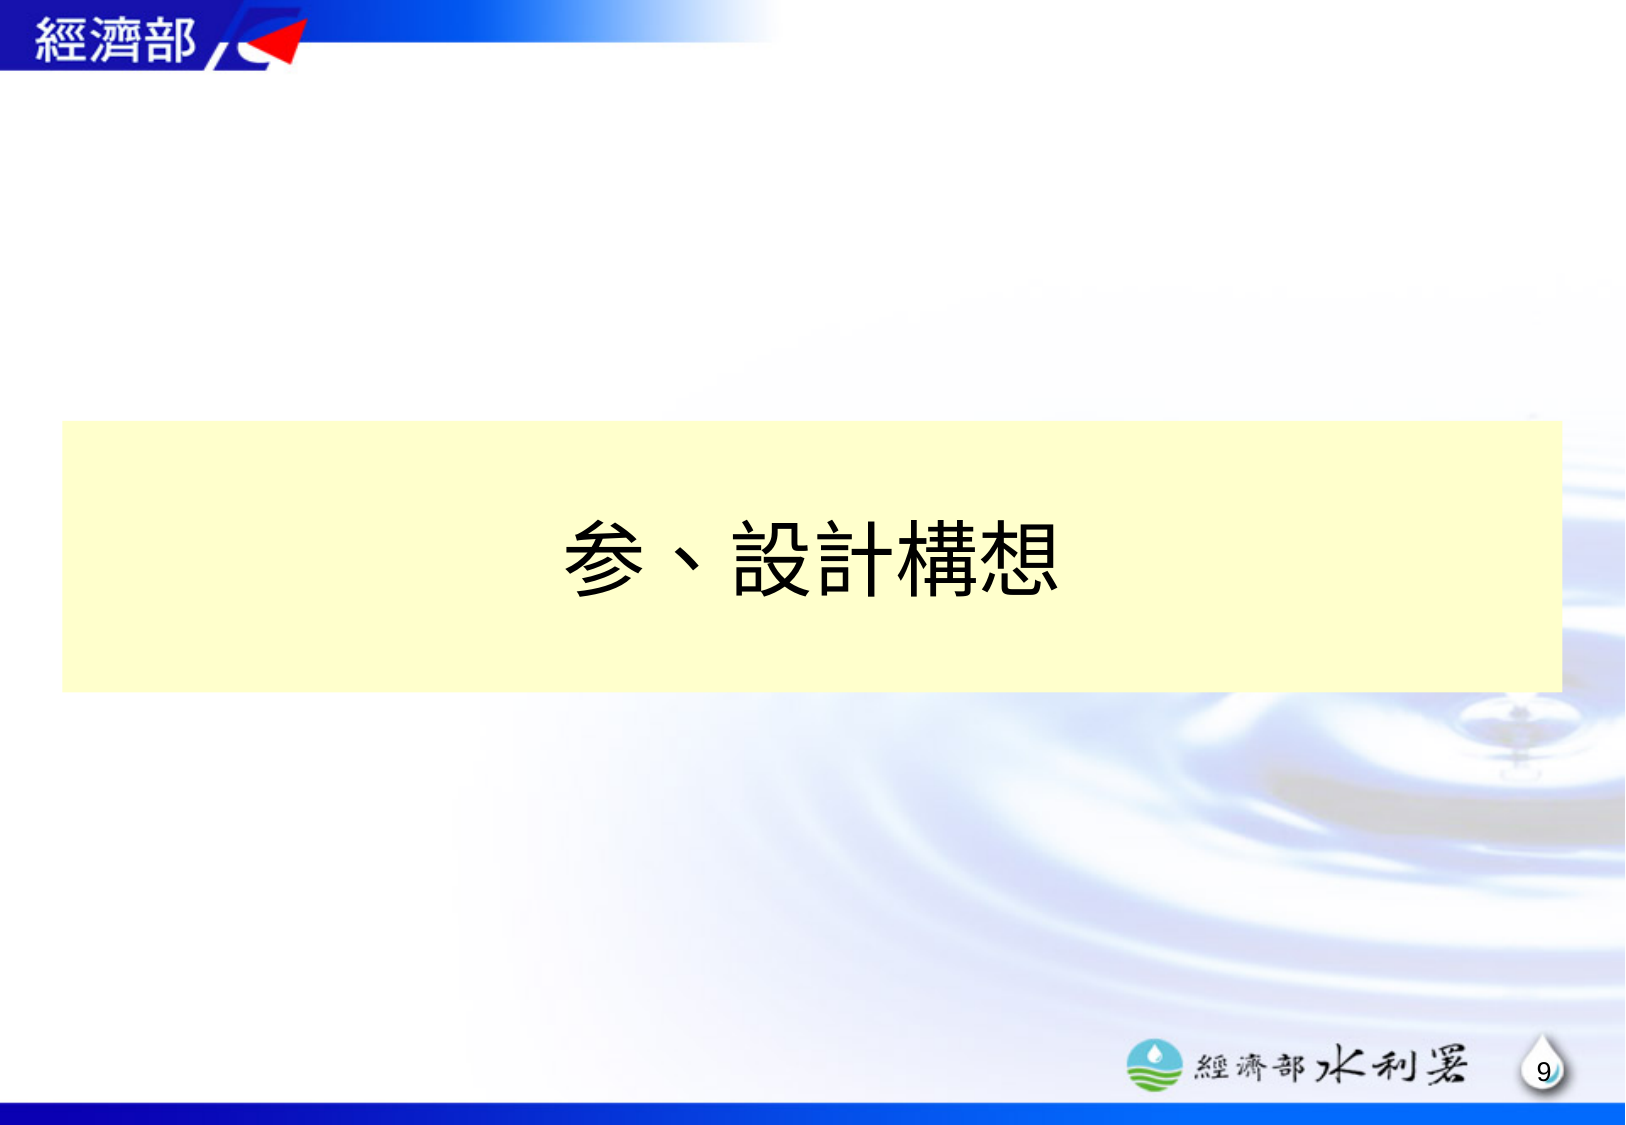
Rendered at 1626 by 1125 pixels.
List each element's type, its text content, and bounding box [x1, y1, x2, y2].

picture [0, 0, 1625, 1125]
text_box 参、設計構想 [62, 420, 1563, 693]
